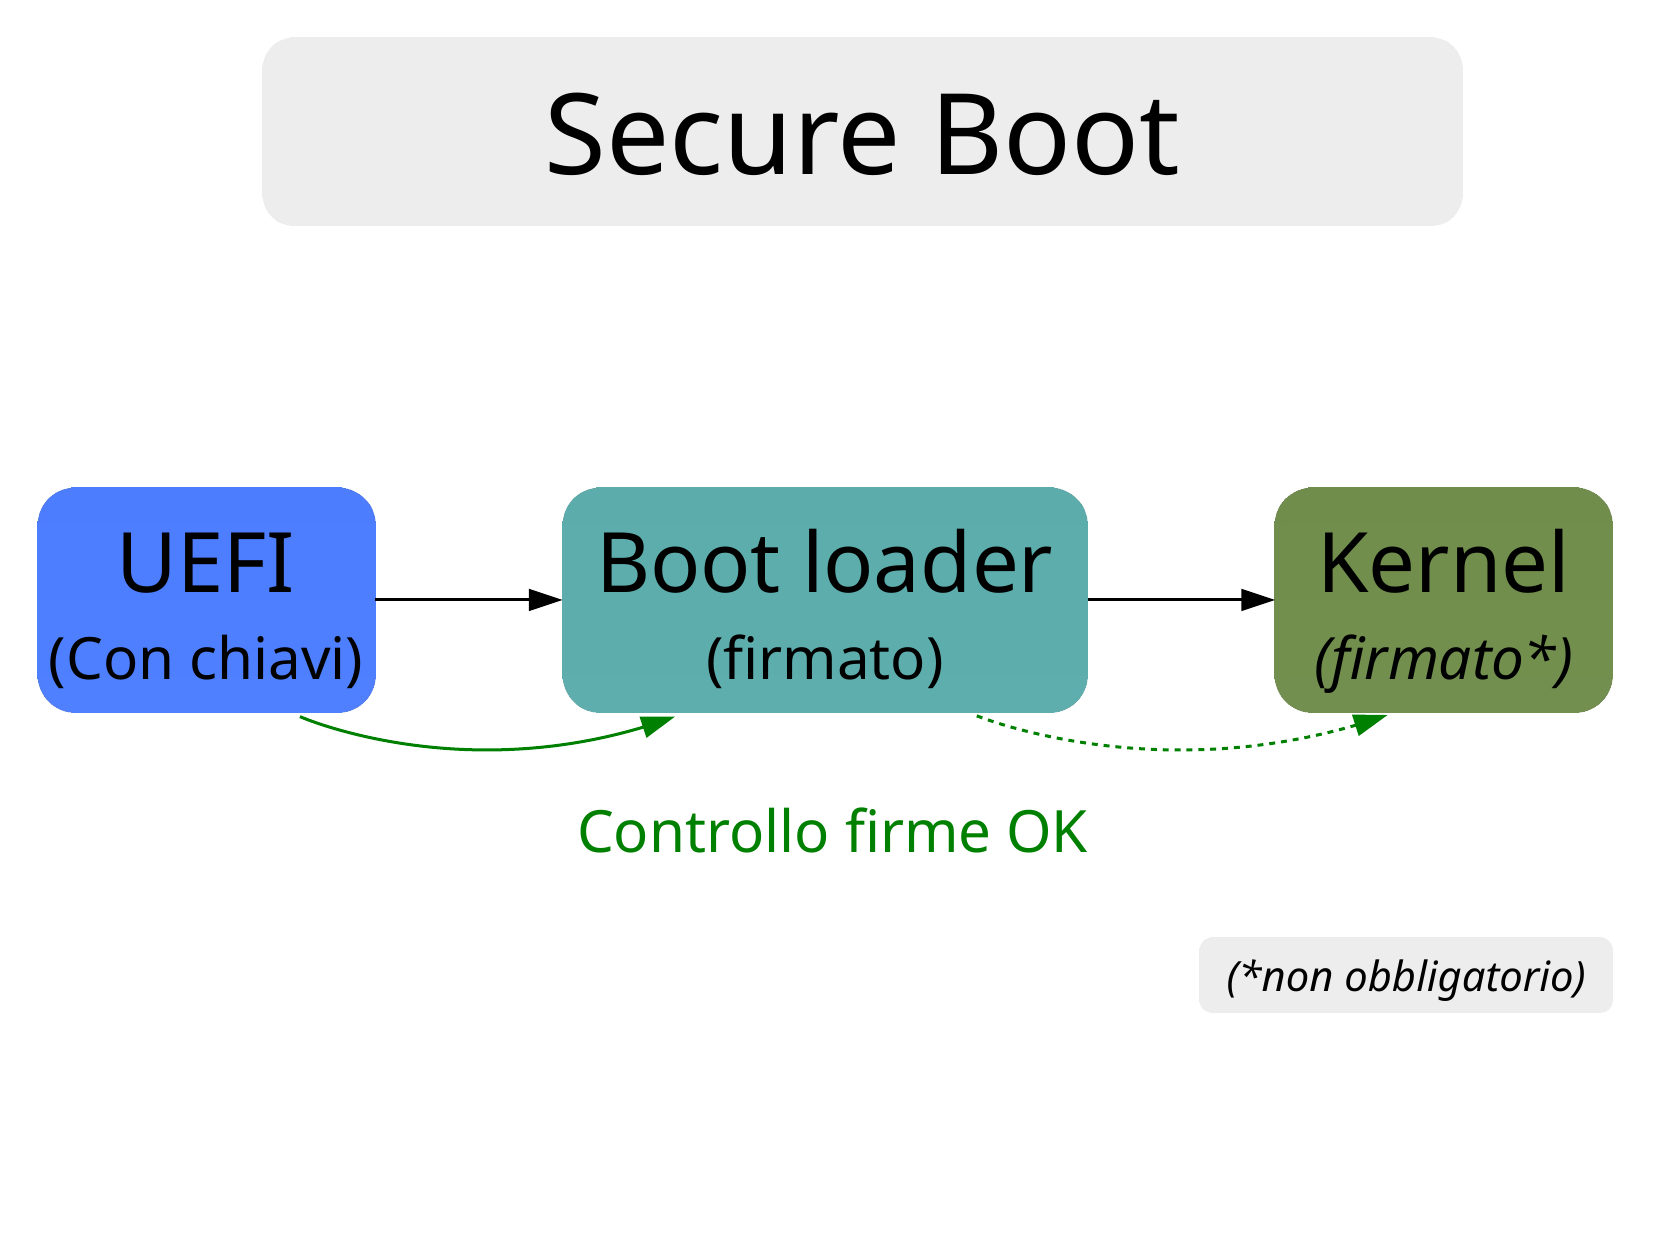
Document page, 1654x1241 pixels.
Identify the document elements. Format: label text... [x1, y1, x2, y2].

text_box Secure Boot [279, 37, 1447, 45]
text_box Boot loader (firmato) [581, 487, 1070, 497]
text_box Kernel (firmato*) [1293, 487, 1592, 496]
text_box UEFI (Con chiavi) [56, 487, 356, 496]
